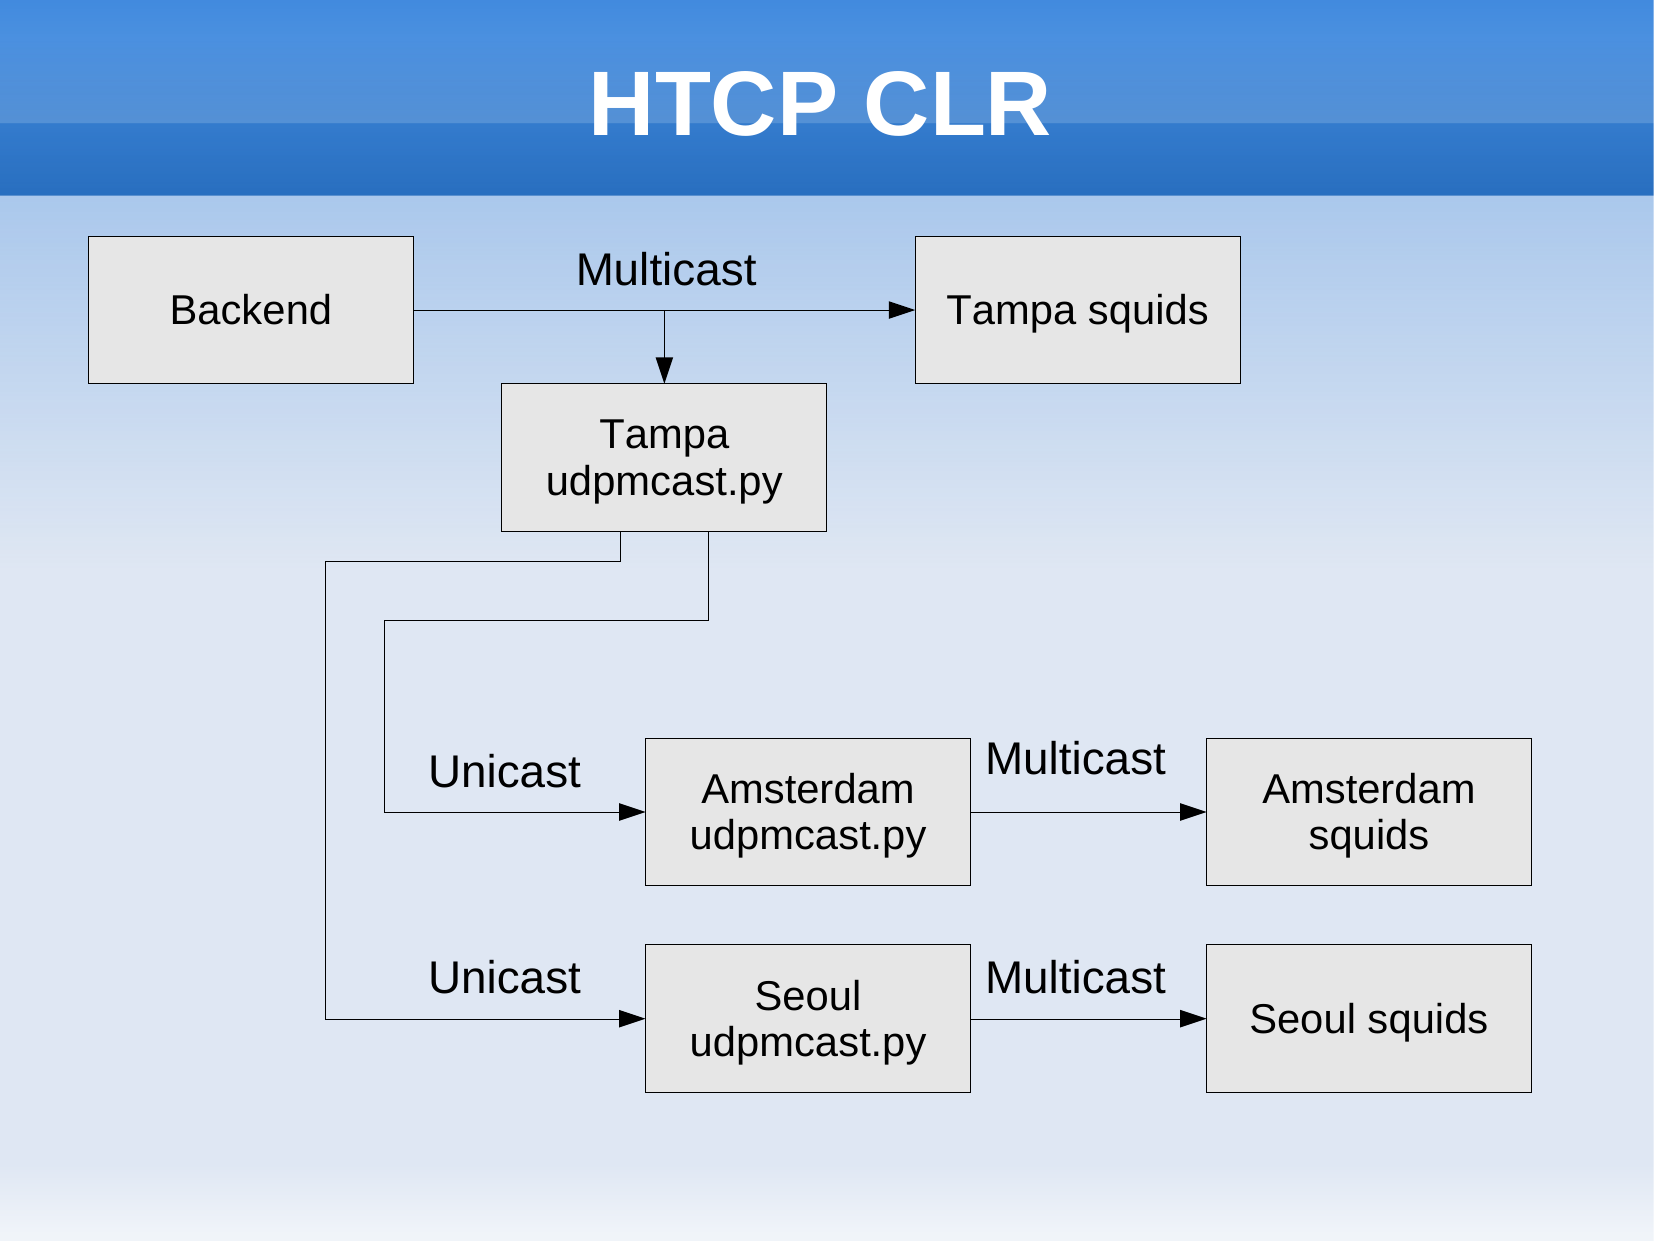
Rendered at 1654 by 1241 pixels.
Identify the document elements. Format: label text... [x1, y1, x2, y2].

text_box Unicast [413, 944, 680, 1017]
text_box Tampa udpmcast.py [501, 383, 827, 532]
text_box Amsterdam udpmcast.py [645, 738, 971, 886]
text_box Tampa squids [915, 236, 1241, 384]
text_box Multicast [970, 725, 1237, 798]
picture [0, 0, 1654, 1241]
text_box Seoul squids [1206, 944, 1532, 1093]
text_box Seoul udpmcast.py [645, 944, 971, 1093]
text_box Multicast [970, 944, 1237, 1017]
text_box Backend [88, 236, 414, 384]
text_box Multicast [561, 236, 827, 309]
text_box Unicast [413, 738, 680, 811]
text_box Amsterdam squids [1206, 738, 1532, 886]
title HTCP CLR [76, 0, 1565, 208]
